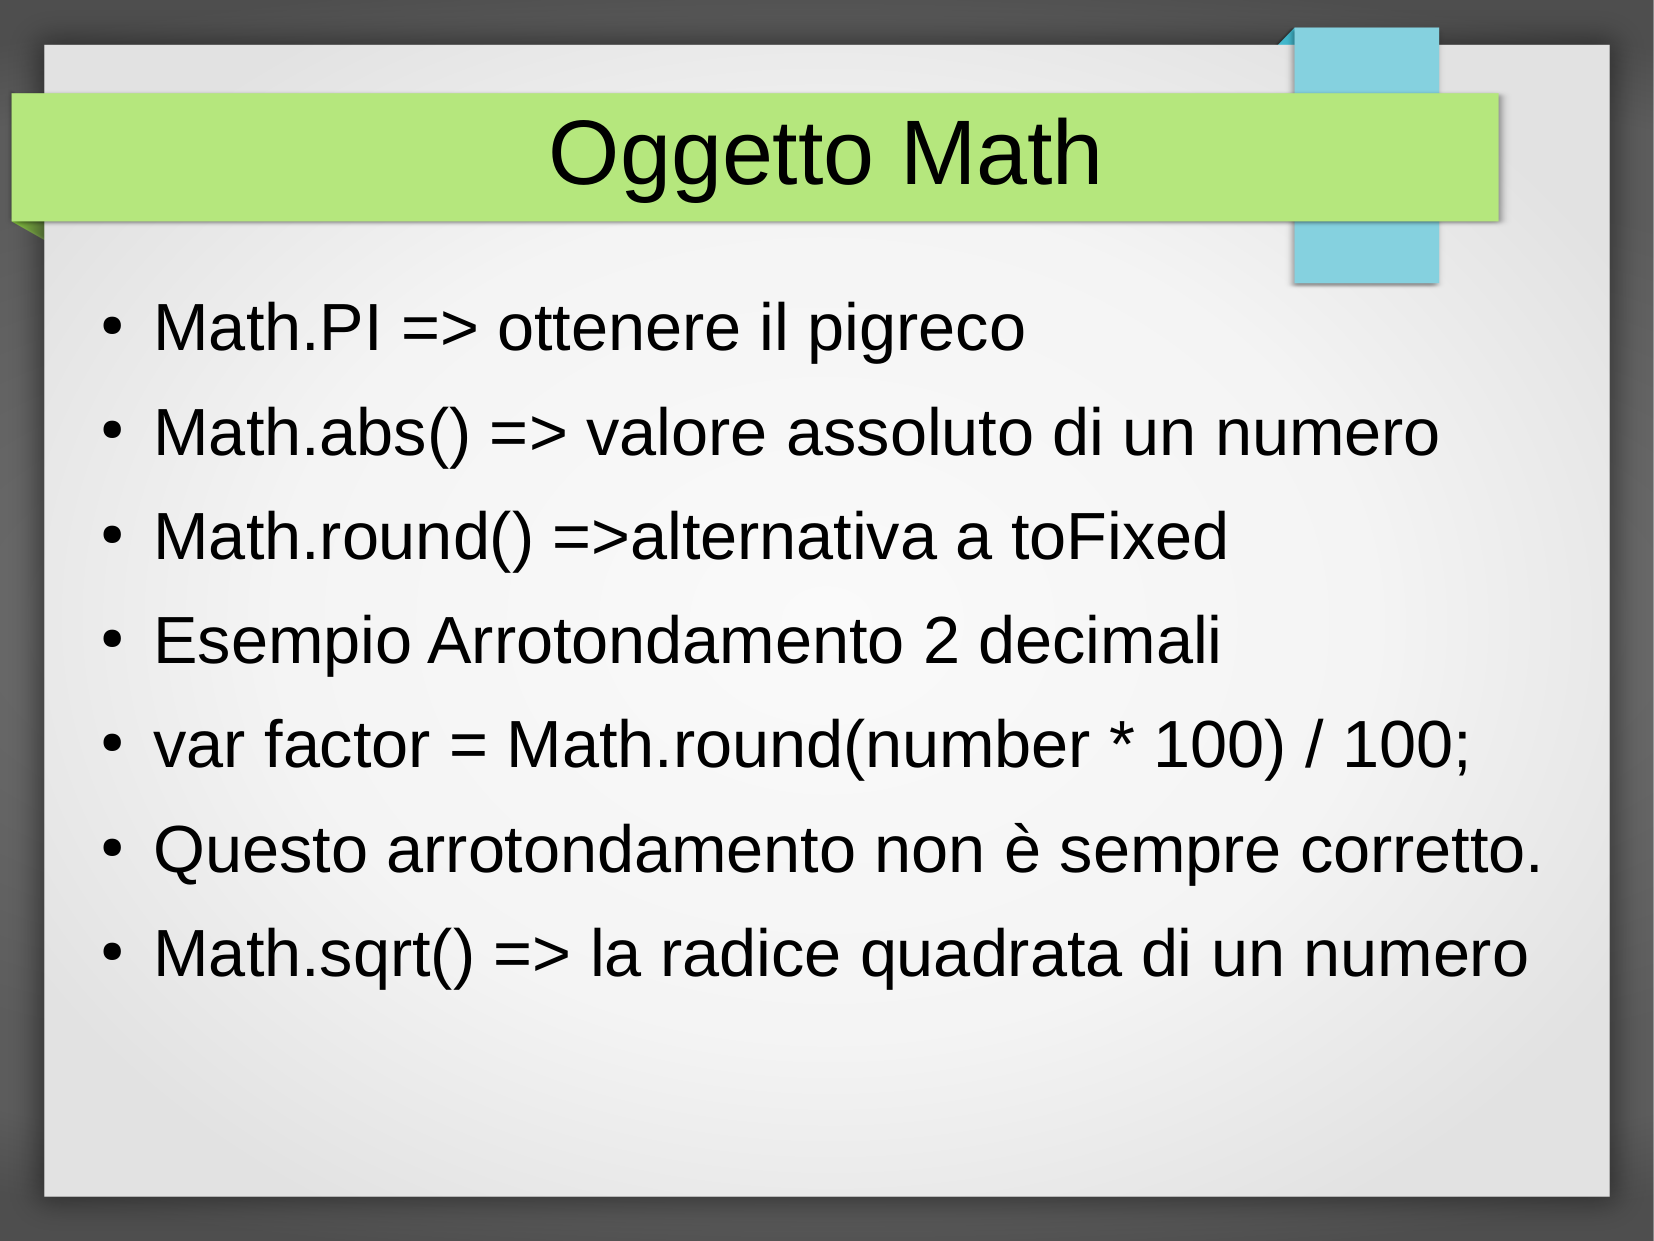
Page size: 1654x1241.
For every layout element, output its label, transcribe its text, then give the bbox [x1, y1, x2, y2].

title Oggetto Math [82, 49, 1571, 257]
list Math.PI => ottenere il pigreco Math.abs() => valore assoluto di un numero Math.round() =>alternativa a toFixed Esempio Arrotondamento 2 decimali var factor = Math.round(number * 100) / 100; Questo arrotondamento non è sempre corretto. Math.sqrt() => la radice quadrata di un numero [82, 290, 1571, 1010]
picture [0, 0, 1654, 1241]
